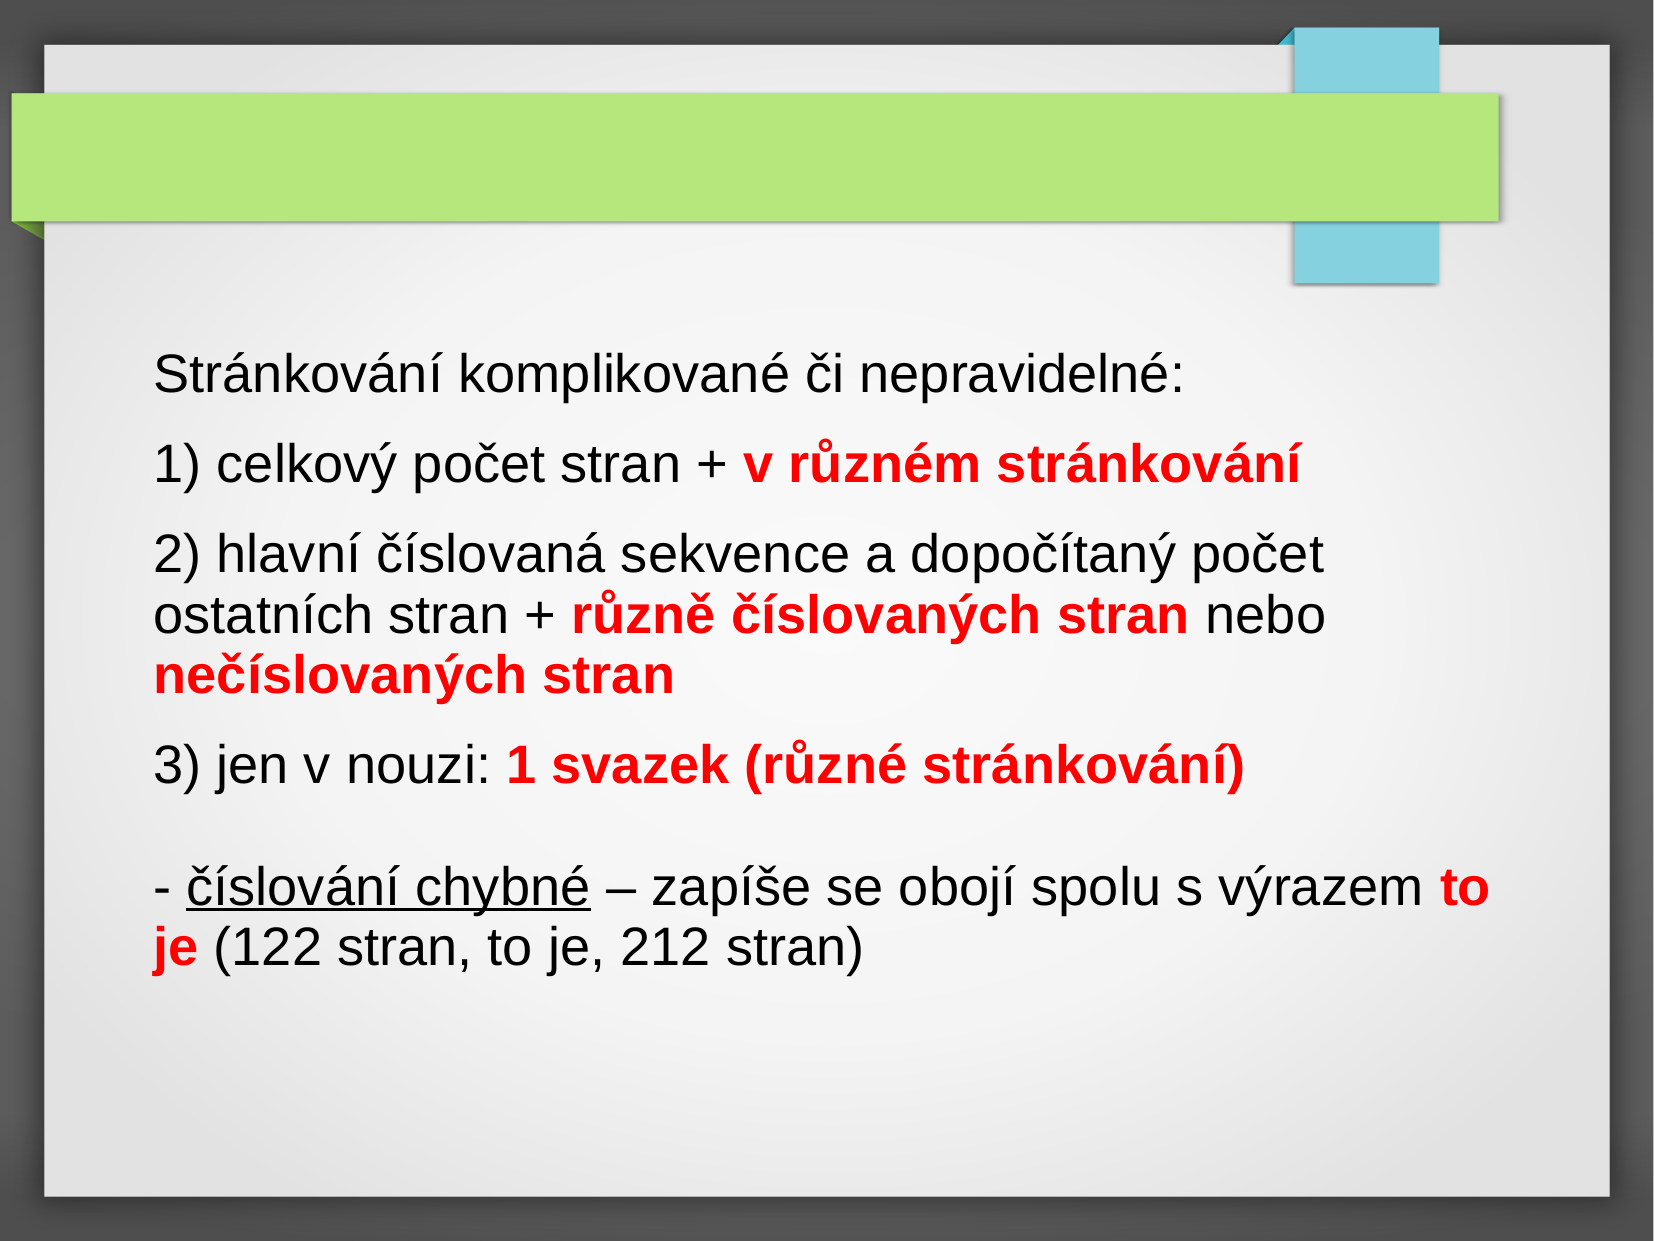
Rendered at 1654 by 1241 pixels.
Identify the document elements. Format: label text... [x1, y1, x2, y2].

picture [0, 0, 1654, 1241]
list Stránkování komplikované či nepravidelné: 1) celkový počet stran + v různém stránkování 2) hlavní číslovaná sekvence a dopočítaný počet ostatních stran + různě číslovaných stran nebo nečíslovaných stran 3) jen v nouzi: 1 svazek (různé stránkování) - číslování chybné – zapíše se obojí spolu s výrazem to je (122 stran, to je, 212 stran) [82, 343, 1538, 1063]
